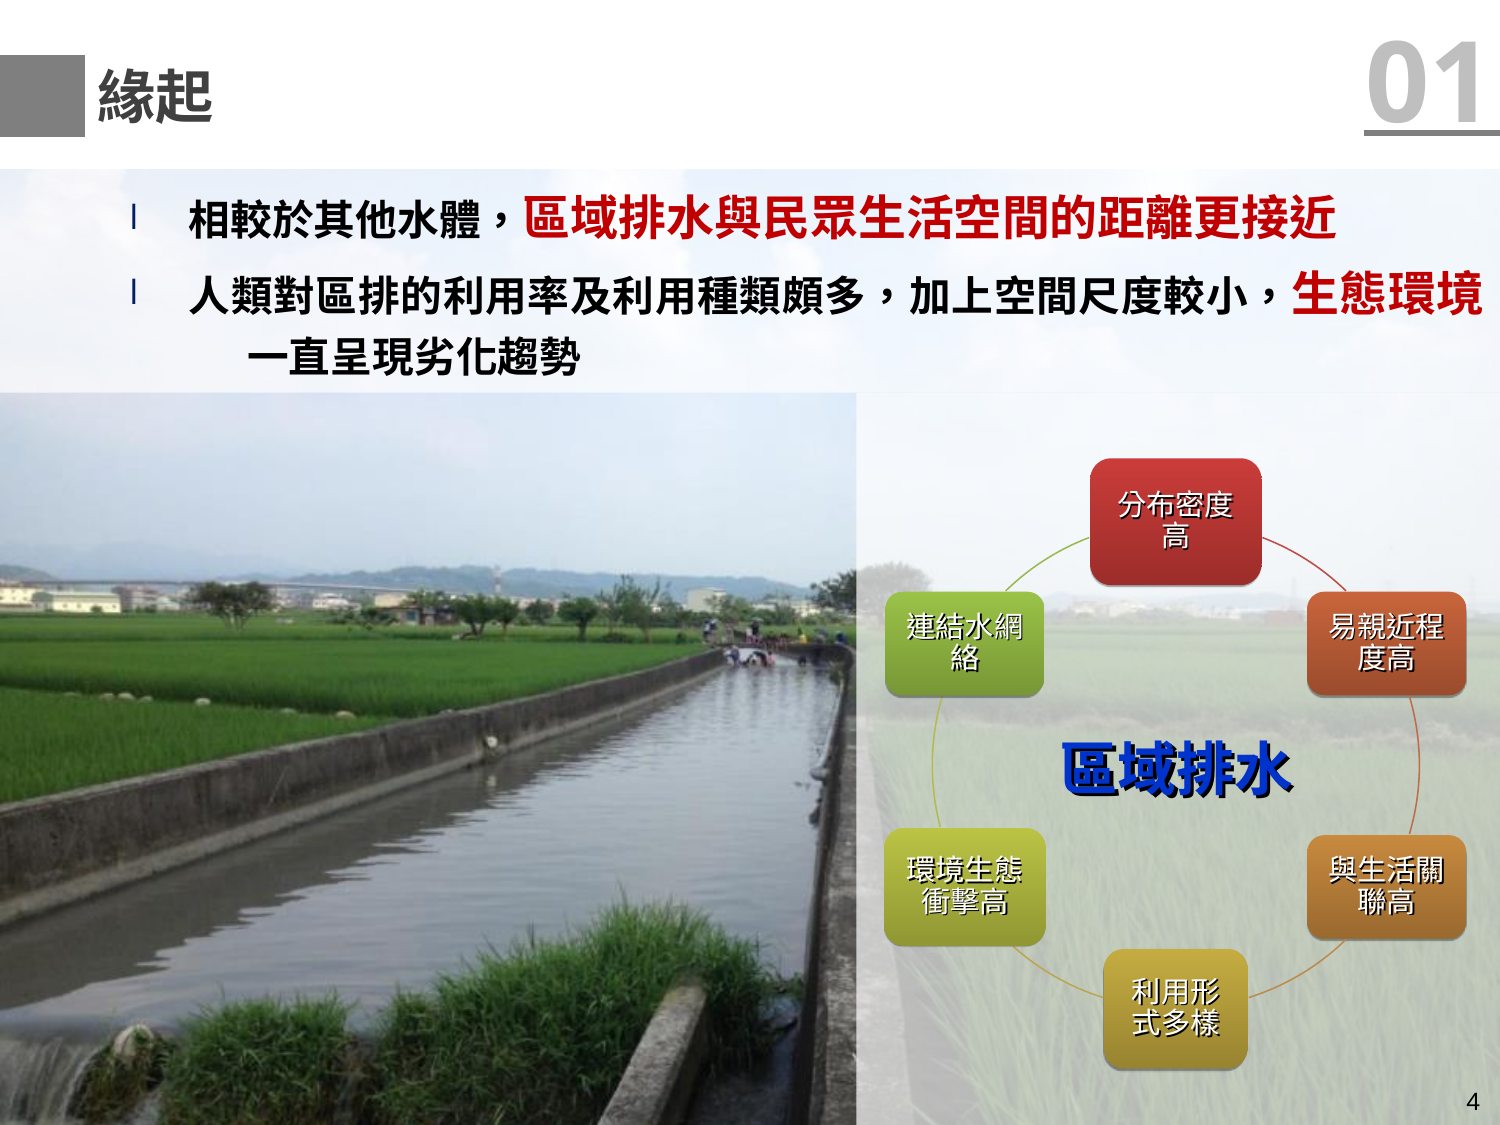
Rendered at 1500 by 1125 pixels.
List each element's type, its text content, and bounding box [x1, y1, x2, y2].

title 緣起 [82, 49, 1426, 142]
text_box [856, 393, 1500, 1125]
text_box 連結水網絡 [885, 591, 1045, 696]
picture [0, 393, 856, 1125]
text_box 分布密度高 [1090, 458, 1262, 586]
text_box 利用形式多樣 [1103, 948, 1248, 1069]
text_box 4 [1451, 1077, 1500, 1125]
text_box 與生活關聯高 [1307, 835, 1467, 939]
text_box 相較於其他水體，區域排水與民眾生活空間的距離更接近 人類對區排的利用率及利用種類頗多，加上空間尺度較小，生態環境一直呈現劣化趨勢 [0, 169, 1500, 393]
text_box 易親近程度高 [1307, 591, 1467, 696]
text_box 環境生態衝擊高 [884, 828, 1046, 946]
text_box 區域排水 [1044, 724, 1318, 811]
